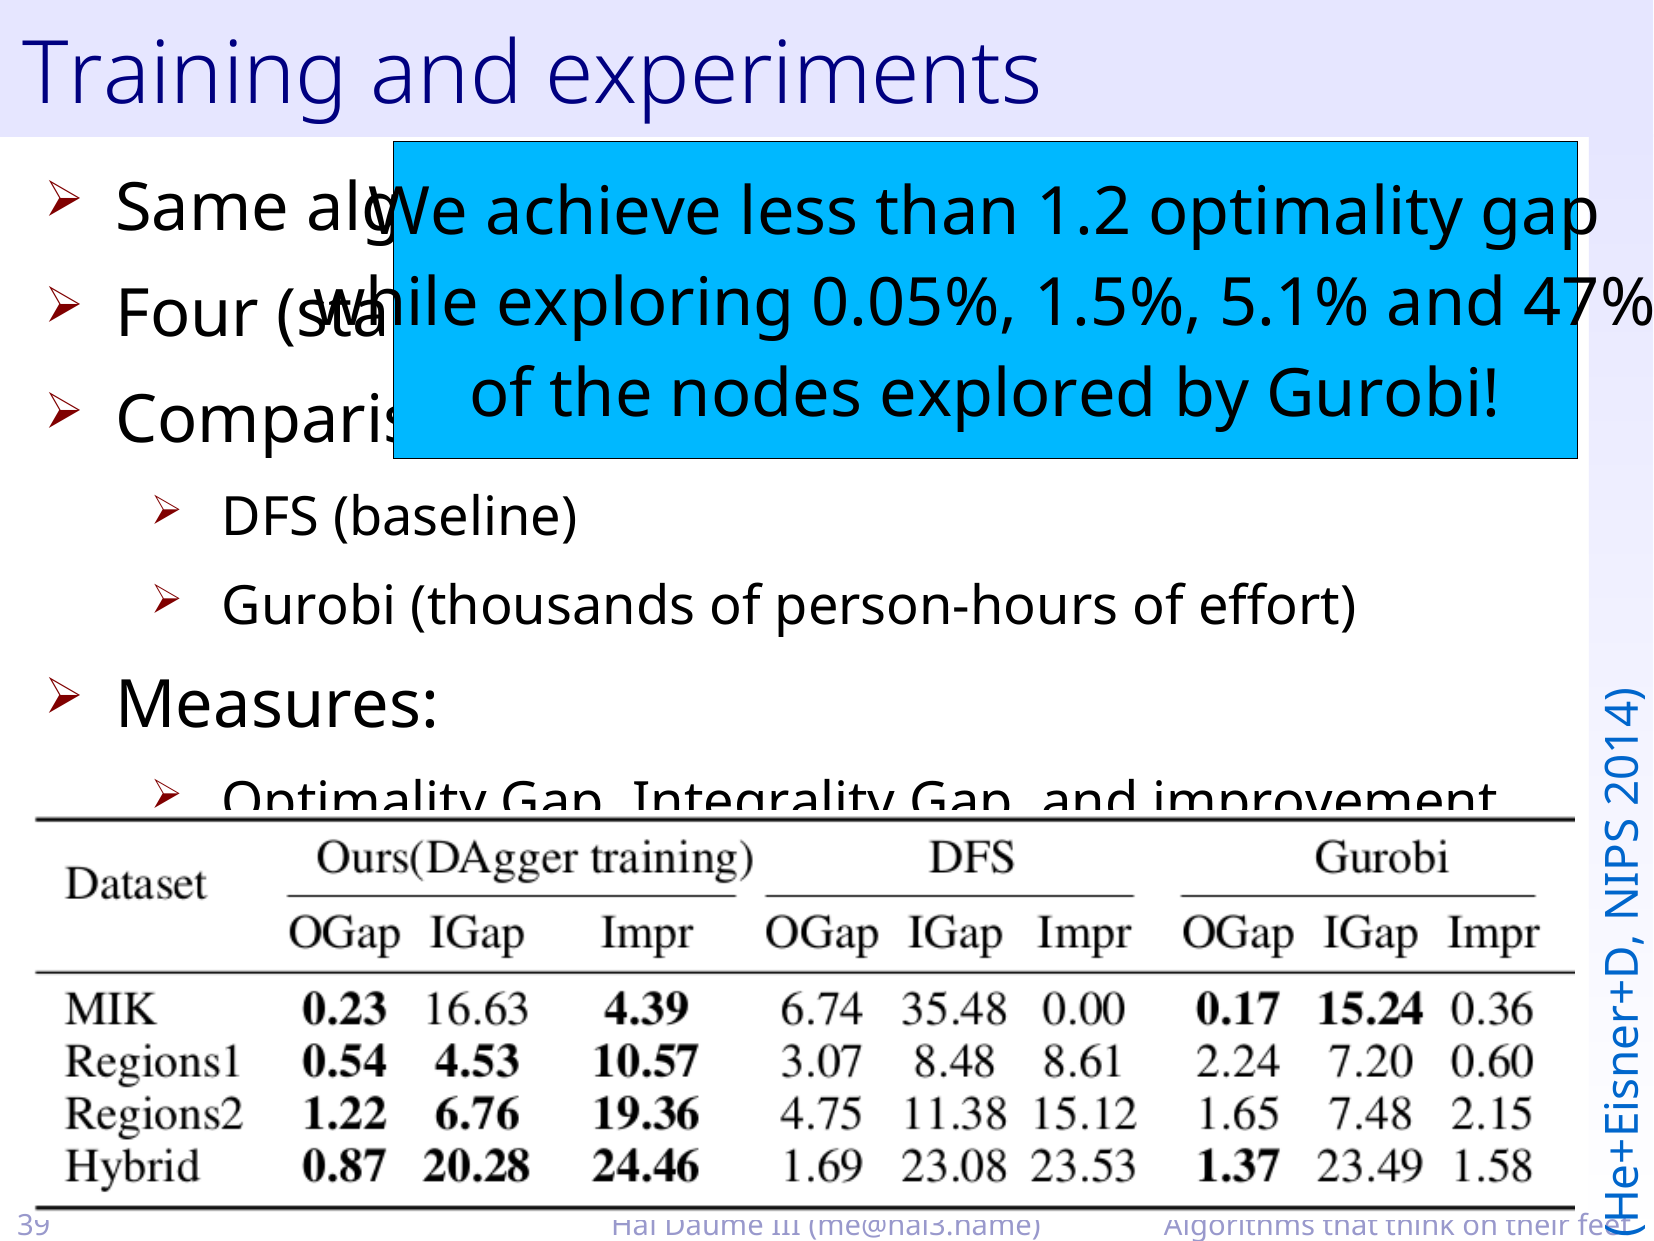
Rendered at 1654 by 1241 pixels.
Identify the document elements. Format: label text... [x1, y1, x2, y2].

text_box (He+Eisner+D, NIPS 2014) [1585, 694, 1648, 1241]
text_box We achieve less than 1.2 optimality gap while exploring 0.05%, 1.5%, 5.1% and 47% of the nodes explored by Gurobi! [393, 141, 1578, 459]
title Training and experiments [22, 8, 1639, 131]
list Same algorithm (DAgger) as before Four (standard) ILP datasets (non-NLP-based) Comparison to: DFS (baseline) Gurobi (thousands of person-hours of effort) Measures: Optimality Gap, Integrality Gap, and improvement from initial heuristic solution [32, 159, 1575, 810]
picture [32, 810, 1575, 1221]
